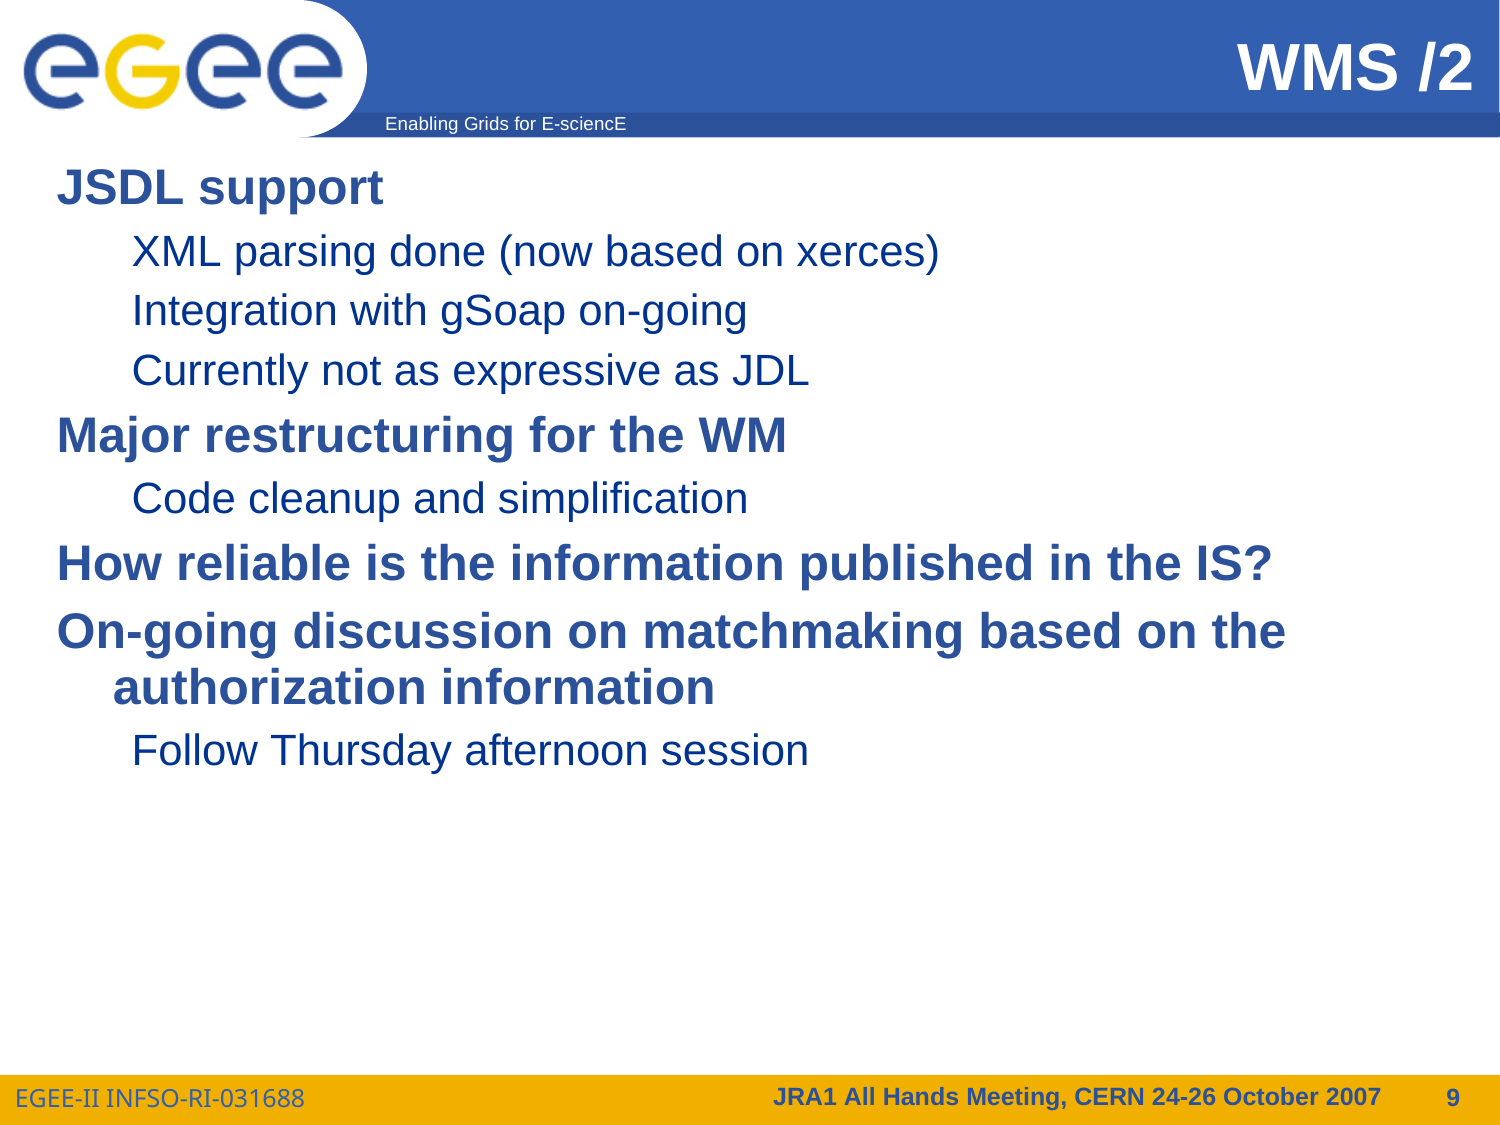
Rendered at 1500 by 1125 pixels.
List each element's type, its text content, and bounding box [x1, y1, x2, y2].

list JSDL support XML parsing done (now based on xerces) Integration with gSoap on-going Currently not as expressive as JDL Major restructuring for the WM Code cleanup and simplification How reliable is the information published in the IS? On-going discussion on matchmaking based on the authorization information Follow Thursday afternoon session [56, 159, 1466, 1036]
title WMS /2 [369, 16, 1475, 118]
picture [18, 30, 349, 112]
